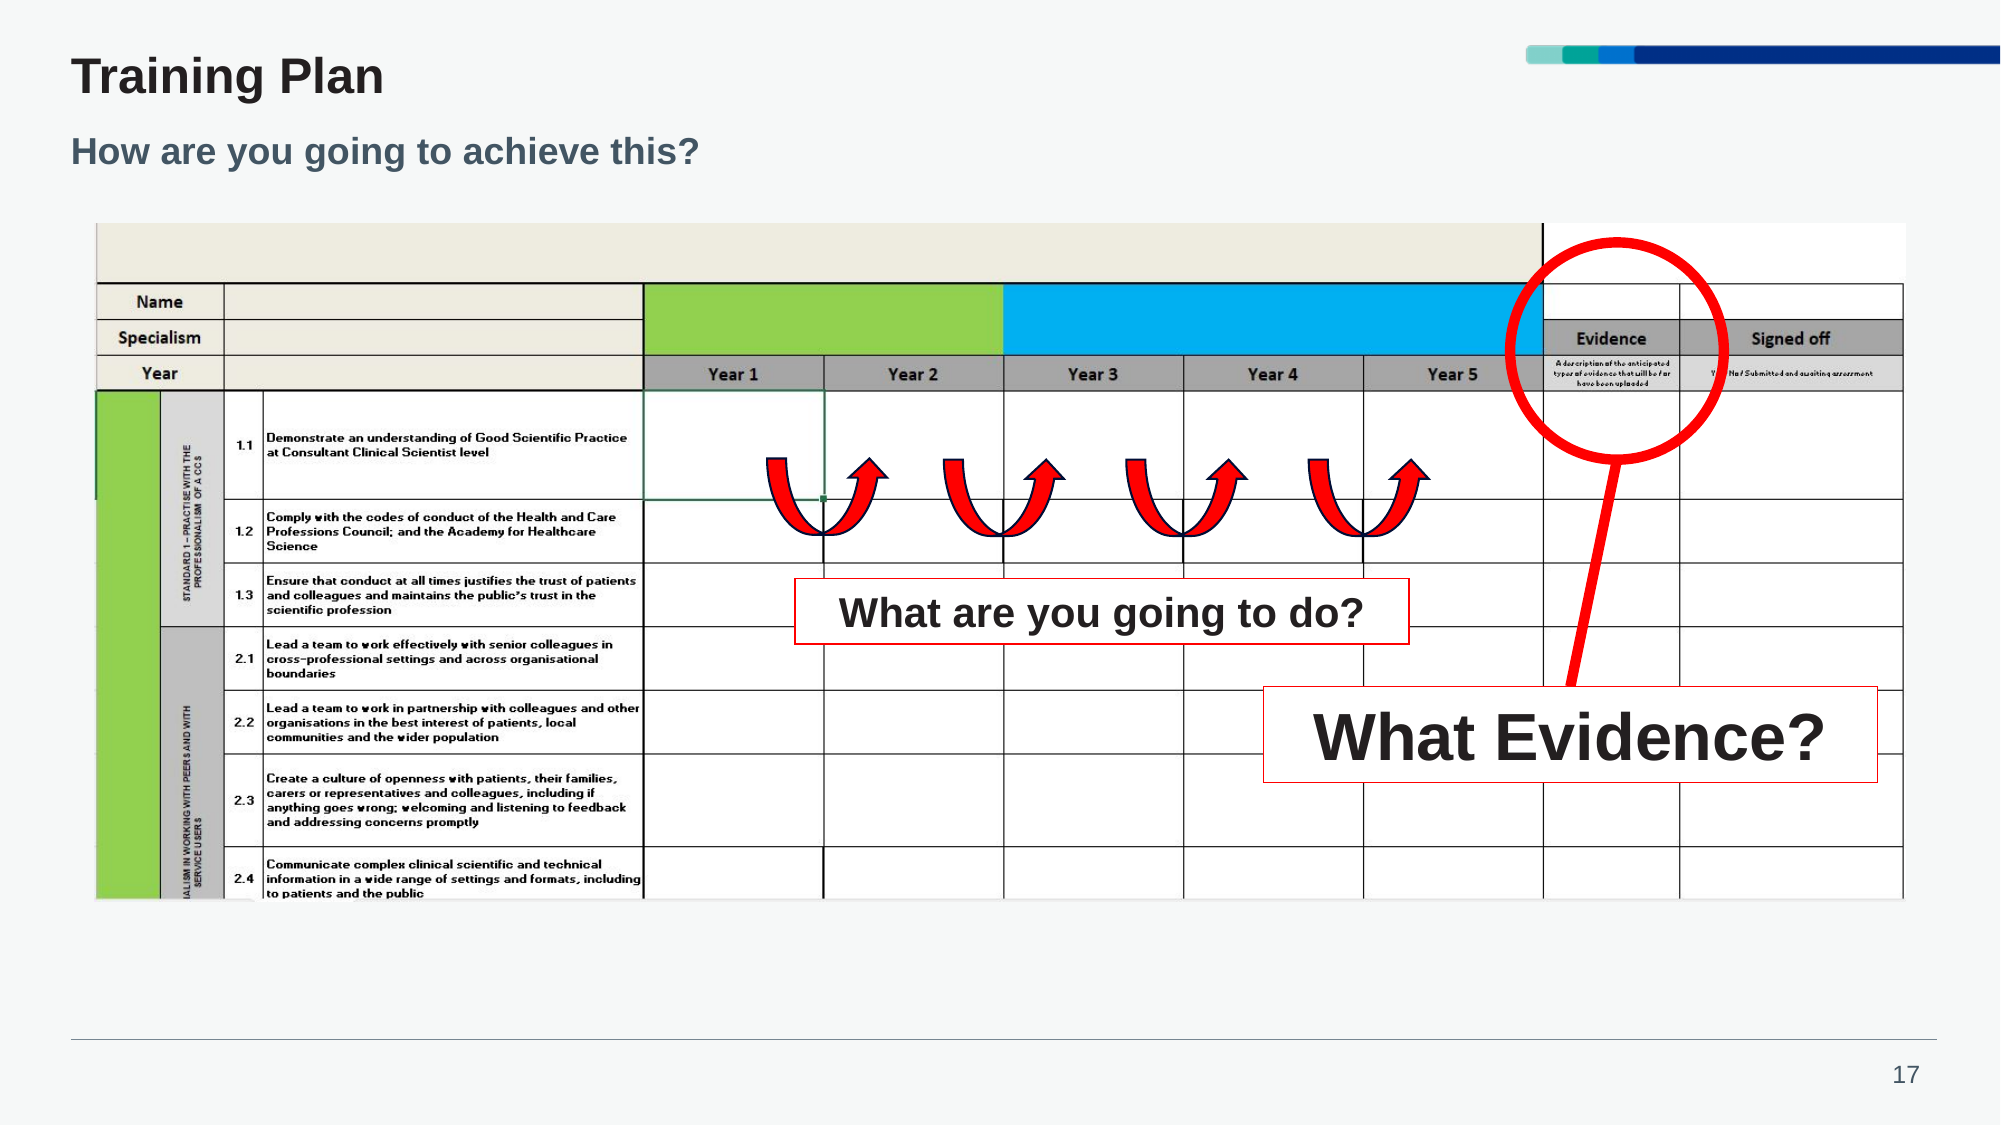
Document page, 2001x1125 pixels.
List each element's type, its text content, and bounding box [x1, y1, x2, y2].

title Training Plan [70, 50, 1942, 121]
text_box [943, 459, 1064, 536]
text_box [1308, 459, 1429, 536]
text_box What are you going to do? [795, 578, 1410, 644]
list How are you going to achieve this? [70, 125, 1878, 221]
text_box [1126, 459, 1247, 536]
picture [94, 223, 1906, 902]
text_box What Evidence? [1263, 686, 1878, 783]
text_box [767, 458, 888, 535]
